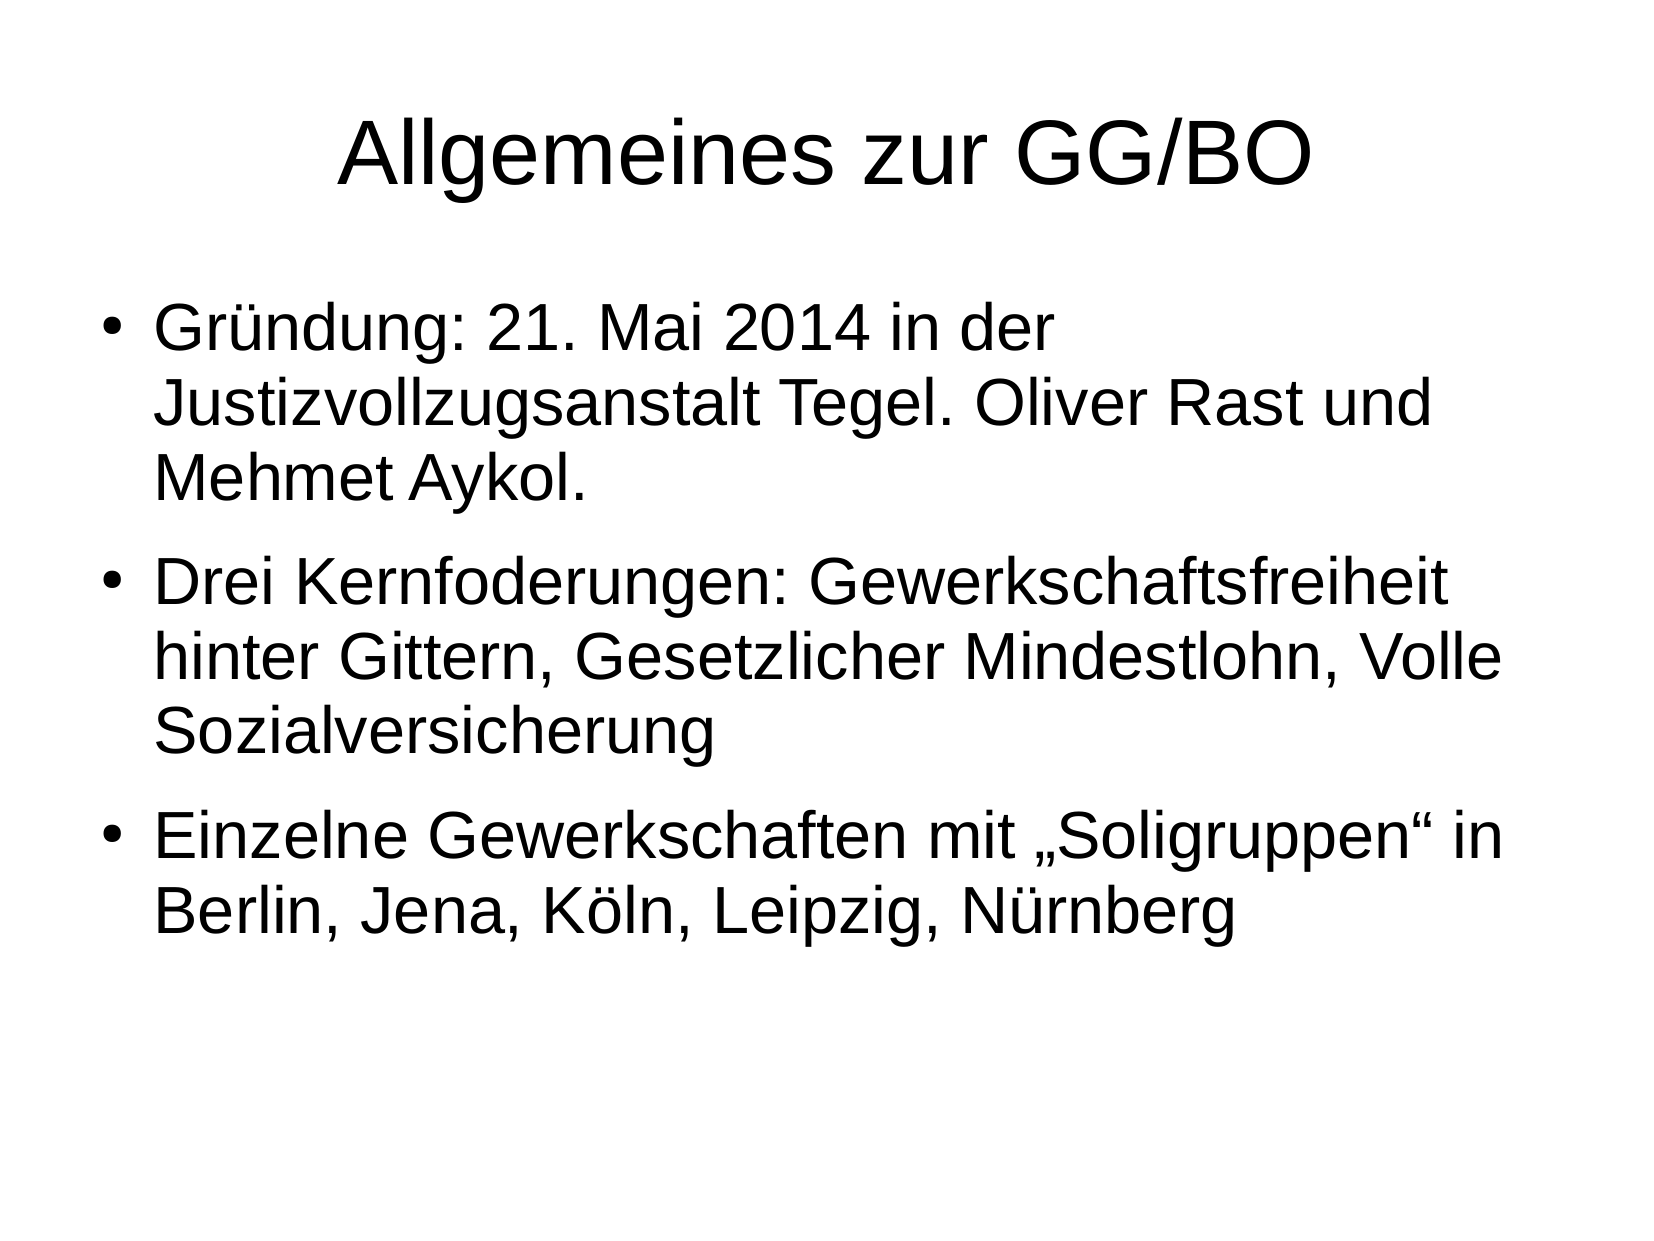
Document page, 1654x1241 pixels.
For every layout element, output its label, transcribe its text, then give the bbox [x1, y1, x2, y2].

list Gründung: 21. Mai 2014 in der Justizvollzugsanstalt Tegel. Oliver Rast und Mehmet Aykol. Drei Kernfoderungen: Gewerkschaftsfreiheit hinter Gittern, Gesetzlicher Mindestlohn, Volle Sozialversicherung Einzelne Gewerkschaften mit „Soligruppen“ in Berlin, Jena, Köln, Leipzig, Nürnberg [82, 290, 1571, 1010]
title Allgemeines zur GG/BO [82, 49, 1571, 257]
